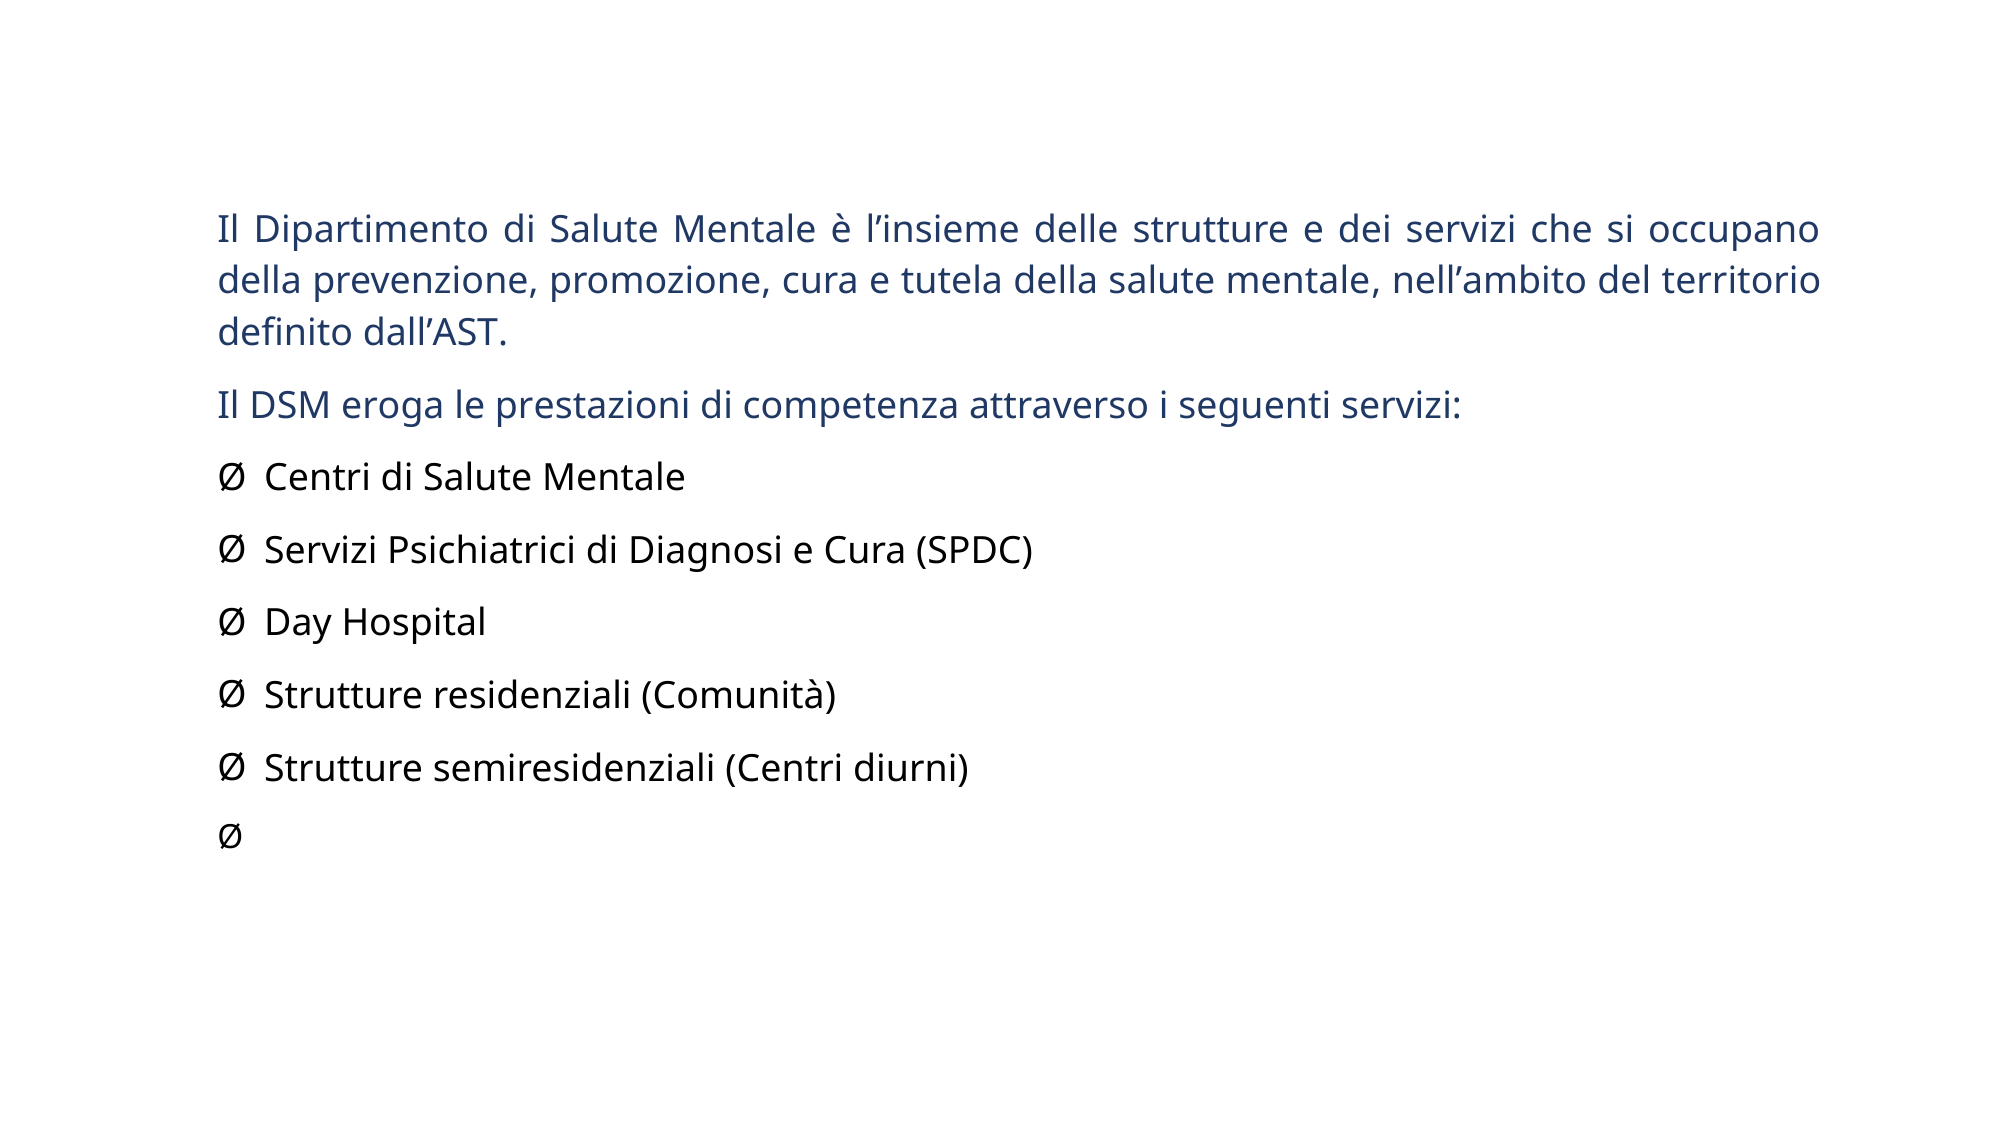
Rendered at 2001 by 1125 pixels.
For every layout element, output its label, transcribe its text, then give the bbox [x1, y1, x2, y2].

text_box Il Dipartimento di Salute Mentale è l’insieme delle strutture e dei servizi che si occupano della prevenzione, promozione, cura e tutela della salute mentale, nell’ambito del territorio definito dall’AST. Il DSM eroga le prestazioni di competenza attraverso i seguenti servizi: Centri di Salute Mentale Servizi Psichiatrici di Diagnosi e Cura (SPDC) Day Hospital Strutture residenziali (Comunità) Strutture semiresidenziali (Centri diurni) [202, 190, 1837, 865]
